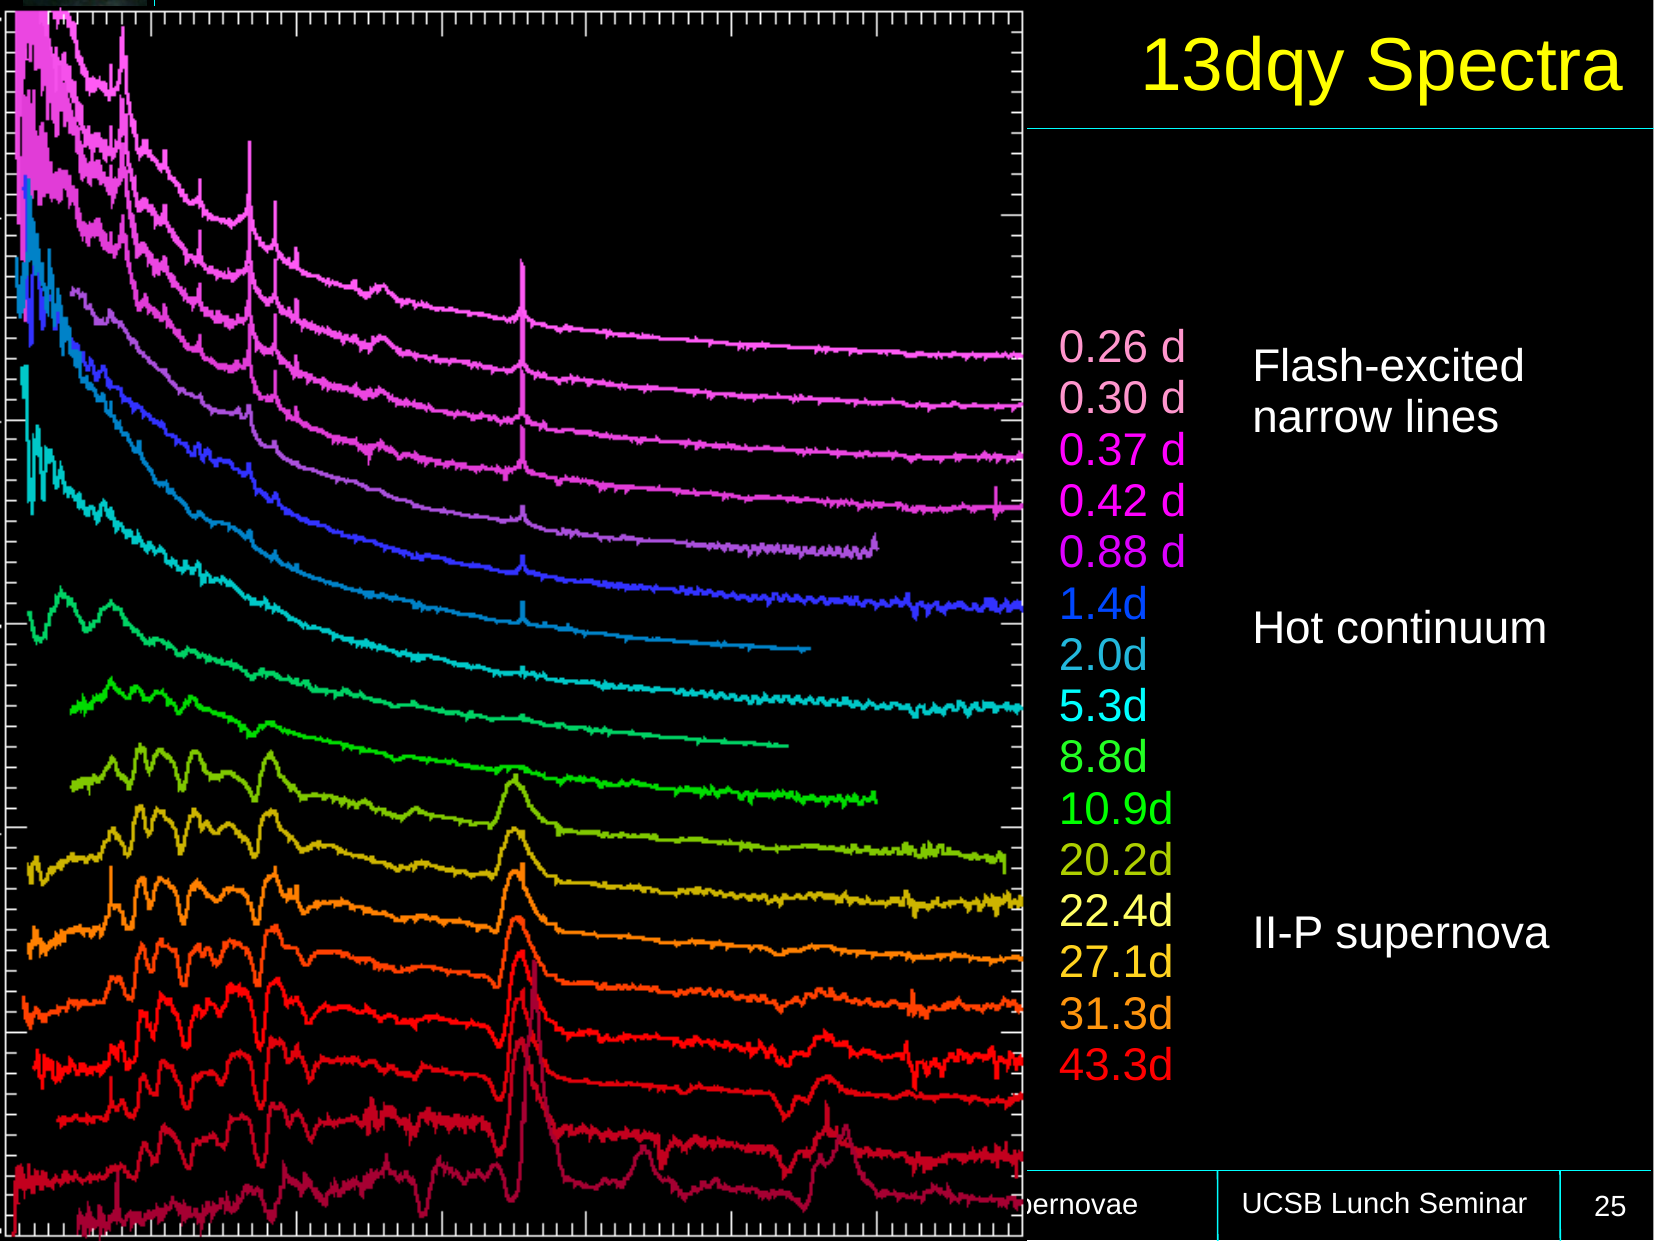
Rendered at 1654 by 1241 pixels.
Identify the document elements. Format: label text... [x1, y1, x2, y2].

picture [0, 0, 1027, 1241]
text_box Hot continuum [1237, 595, 1613, 662]
title 13dqy Spectra [1027, 21, 1624, 108]
text_box 0.26 d 0.30 d 0.37 d 0.42 d 0.88 d 1.4d 2.0d 5.3d 8.8d 10.9d 20.2d 22.4d 27.1d 31.3d 43.3d [1044, 313, 1313, 1149]
text_box II-P supernova [1237, 900, 1613, 967]
text_box Flash-excited narrow lines [1237, 332, 1613, 451]
